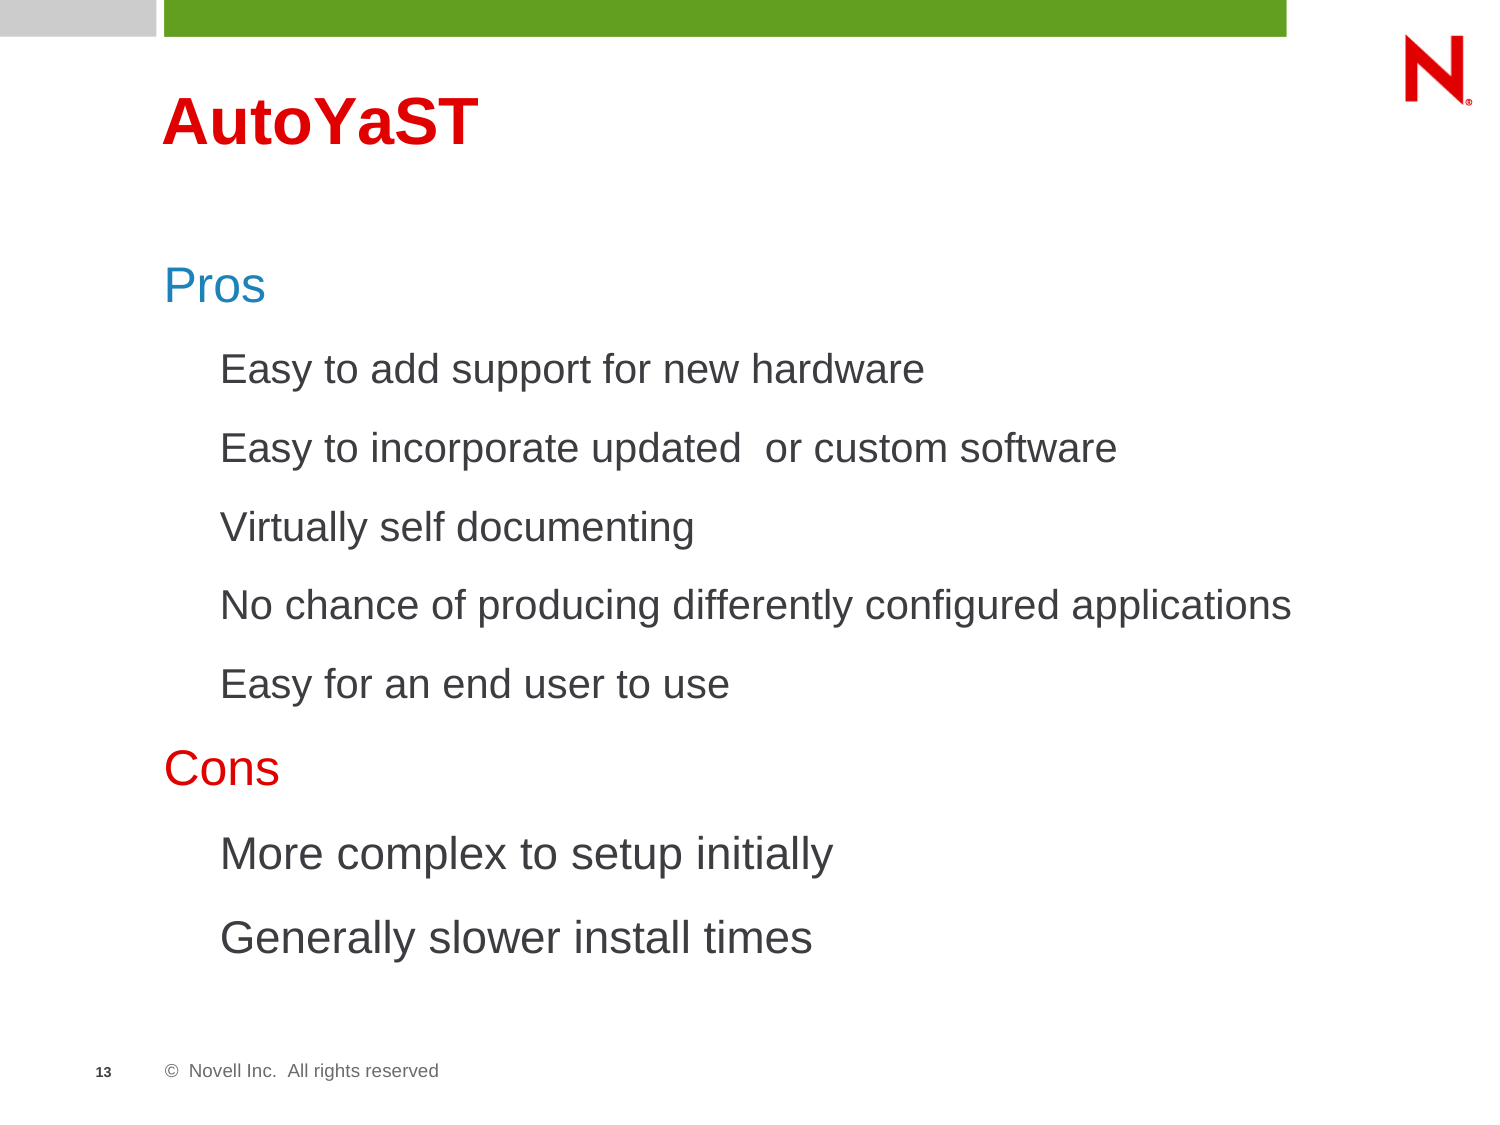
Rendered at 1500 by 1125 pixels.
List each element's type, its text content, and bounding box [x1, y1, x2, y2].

title AutoYaST [161, 41, 1383, 205]
list Pros Easy to add support for new hardware Easy to incorporate updated or custom software Virtually self documenting No chance of producing differently configured applications Easy for an end user to use Cons More complex to setup initially Generally slower install times [163, 254, 1404, 986]
picture [1403, 32, 1473, 107]
